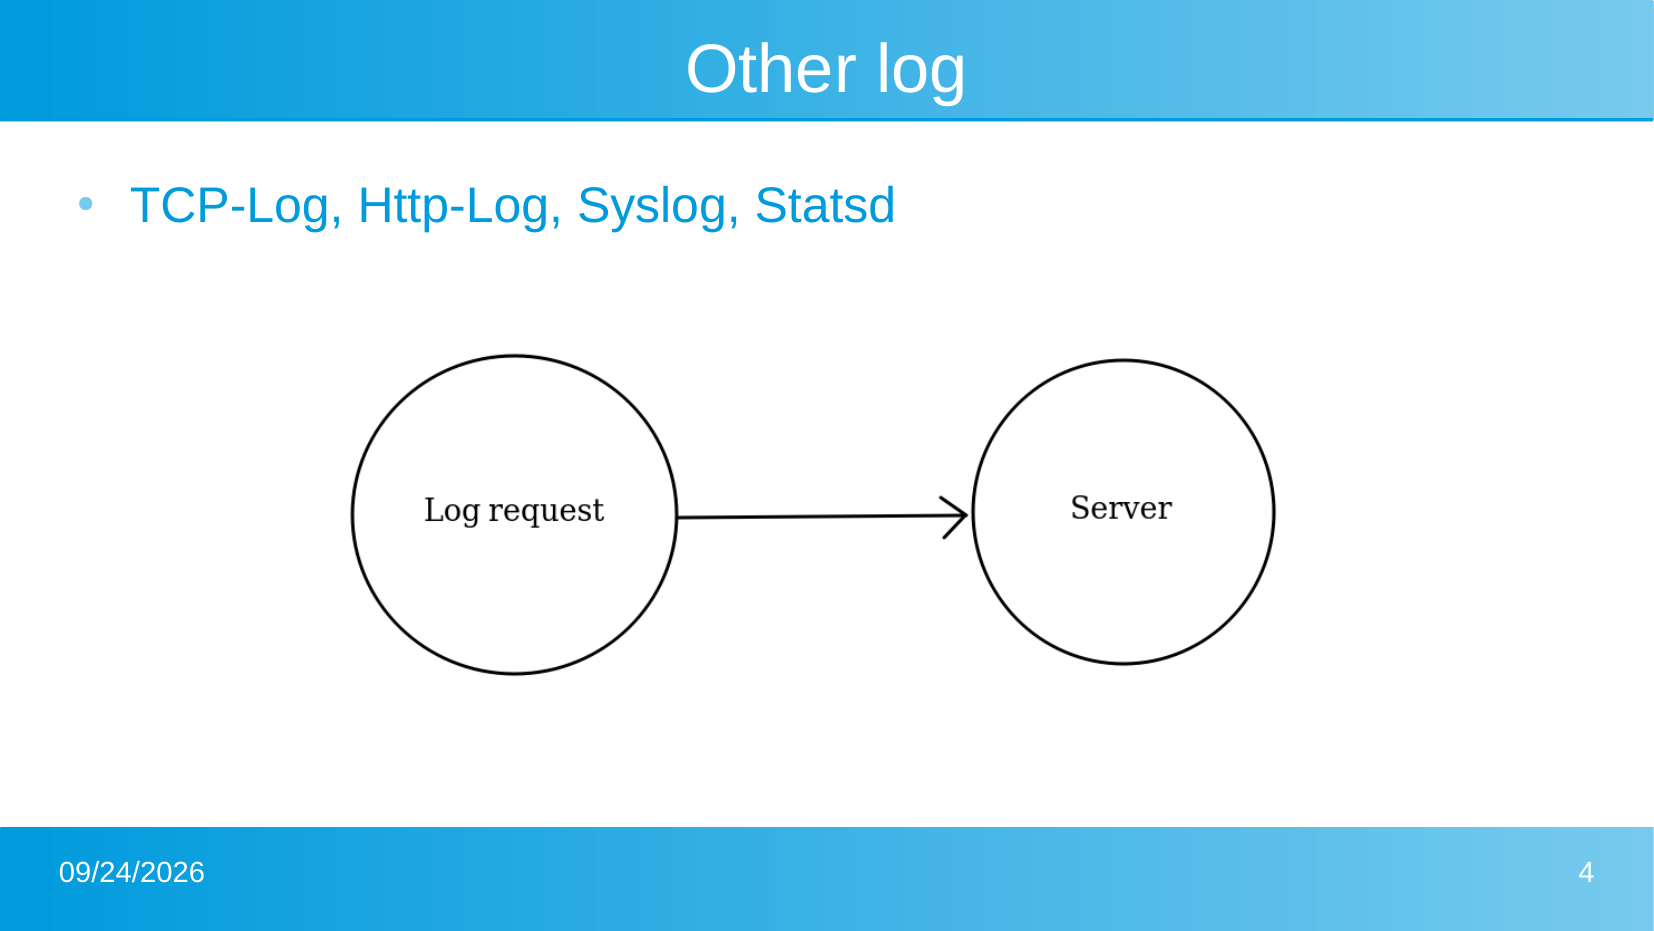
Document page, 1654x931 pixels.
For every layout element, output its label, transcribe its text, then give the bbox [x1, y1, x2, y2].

title Other log [59, 29, 1595, 108]
picture [309, 309, 1313, 713]
list TCP-Log, Http-Log, Syslog, Statsd [59, 177, 1595, 768]
